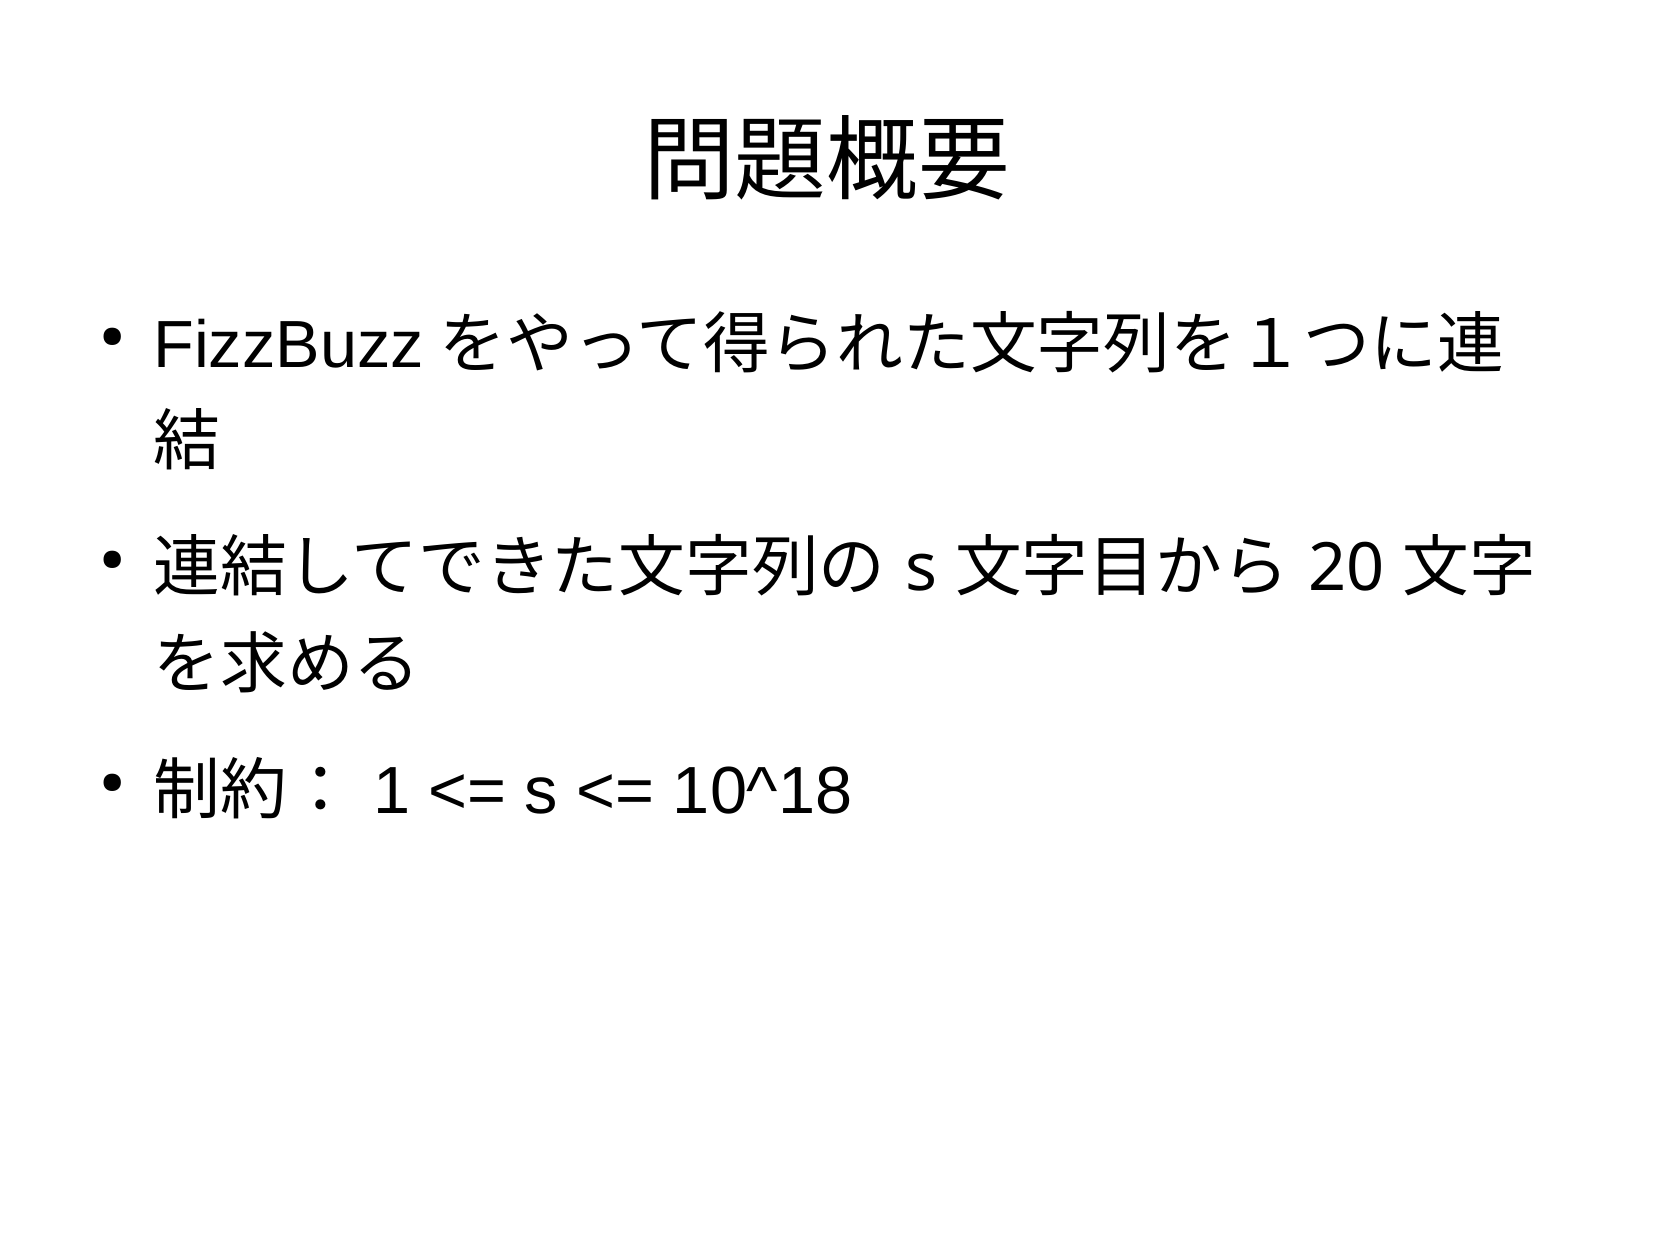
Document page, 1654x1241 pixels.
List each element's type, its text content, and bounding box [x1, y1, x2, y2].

title 問題概要 [82, 49, 1571, 257]
list FizzBuzzをやって得られた文字列を１つに連結 連結してできた文字列のs文字目から20文字を求める 制約：1 <= s <= 10^18 [82, 290, 1538, 1010]
